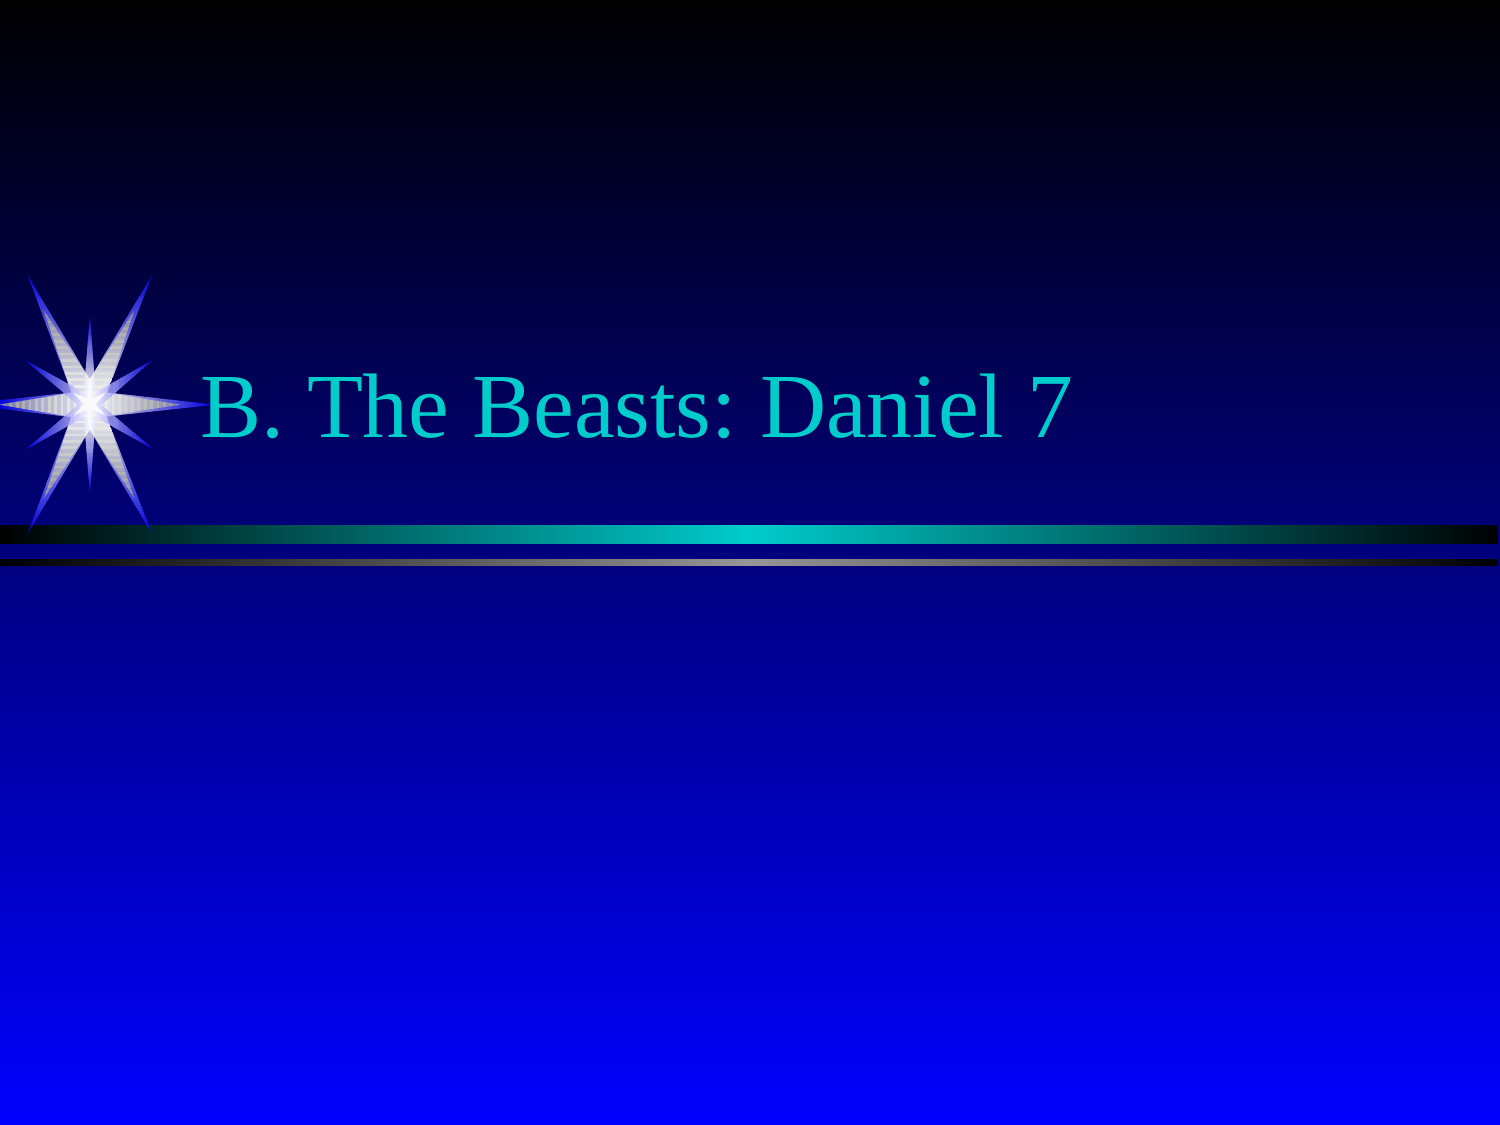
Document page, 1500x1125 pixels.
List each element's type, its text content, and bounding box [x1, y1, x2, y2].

title B. The Beasts: Daniel 7 [200, 312, 1476, 501]
